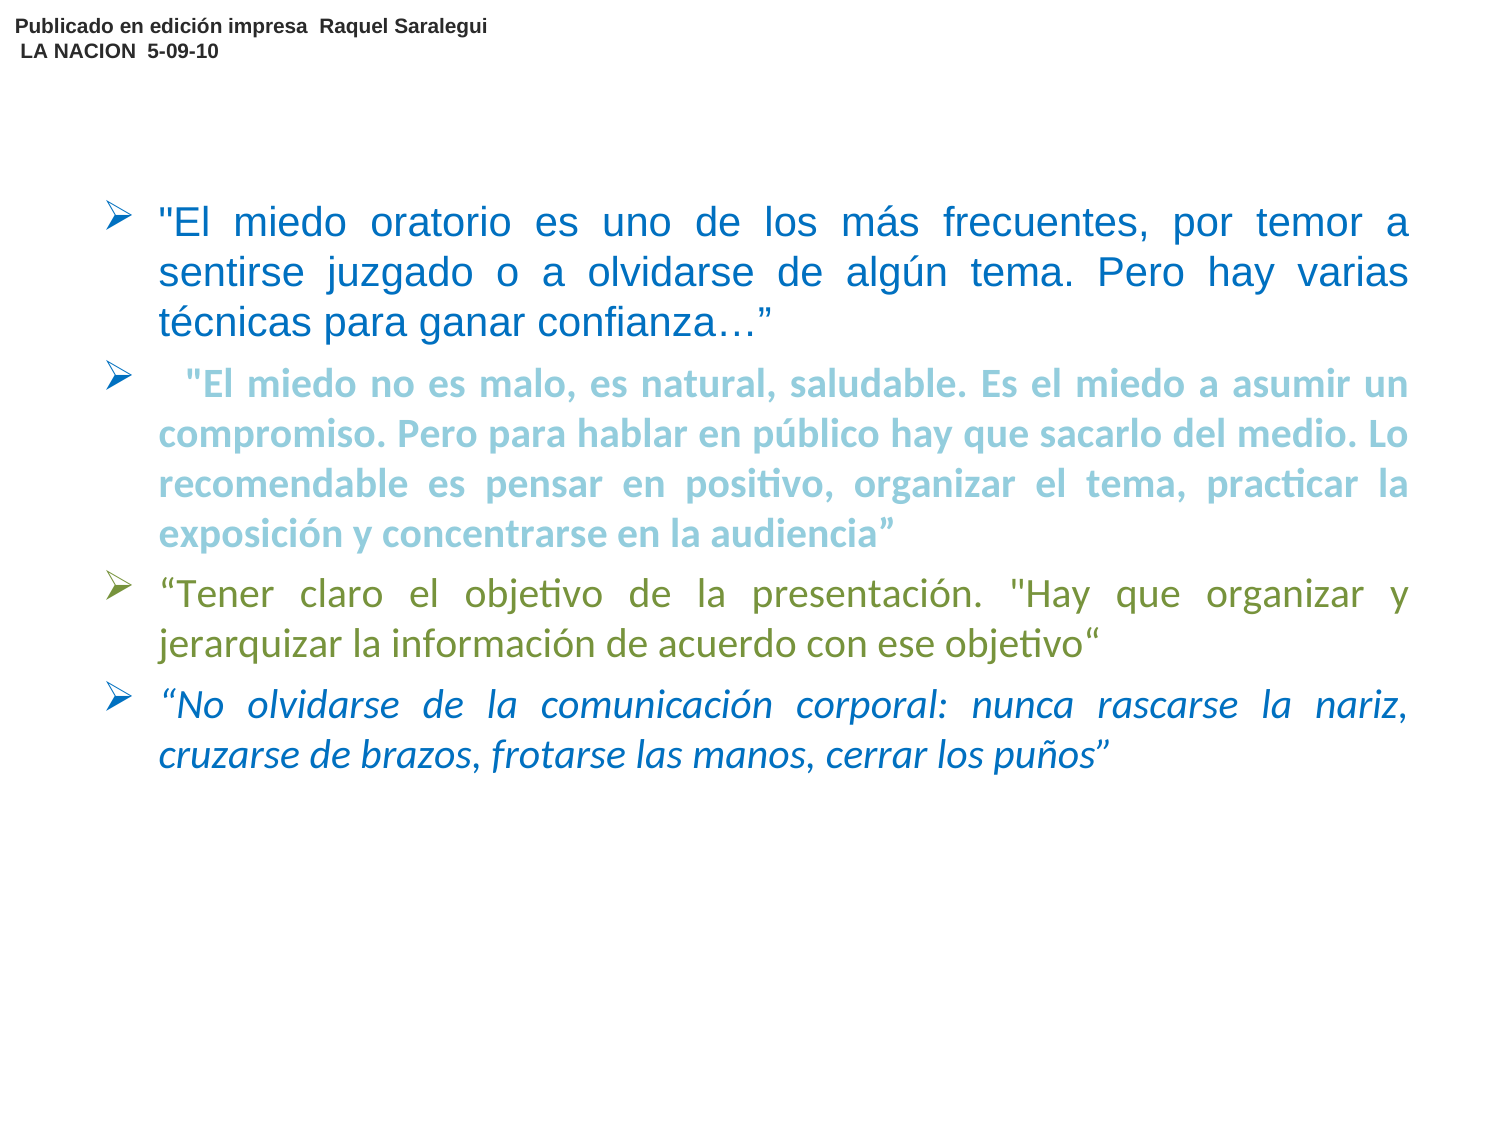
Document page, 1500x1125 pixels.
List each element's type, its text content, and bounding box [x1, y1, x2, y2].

text_box Publicado en edición impresa Raquel Saralegui LA NACION 5-09-10 [0, 4, 509, 71]
list "El miedo oratorio es uno de los más frecuentes, por temor a sentirse juzgado o a olvidarse de algún tema. Pero hay varias técnicas para ganar confianza…” "El miedo no es malo, es natural, saludable. Es el miedo a asumir un compromiso. Pero para hablar en público hay que sacarlo del medio. Lo recomendable es pensar en positivo, organizar el tema, practicar la exposición y concentrarse en la audiencia” “Tener claro el objetivo de la presentación. "Hay que organizar y jerarquizar la información de acuerdo con ese objetivo“ “No olvidarse de la comunicación corporal: nunca rascarse la nariz, cruzarse de brazos, frotarse las manos, cerrar los puños” [87, 187, 1426, 1006]
